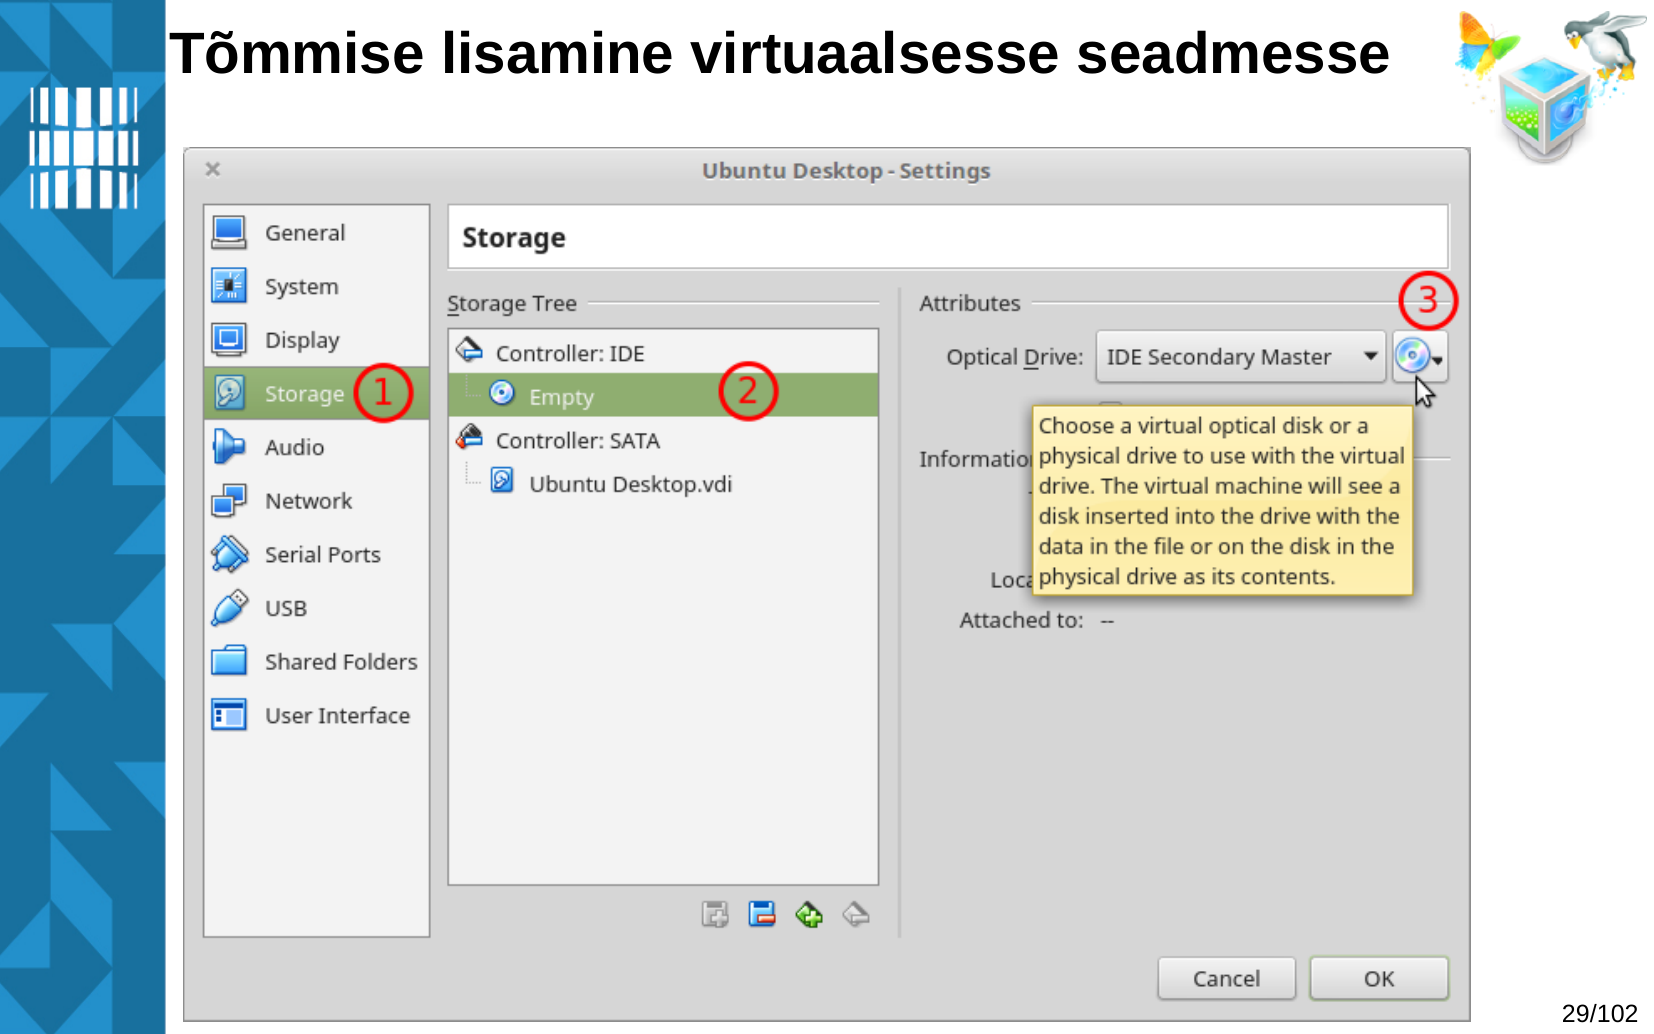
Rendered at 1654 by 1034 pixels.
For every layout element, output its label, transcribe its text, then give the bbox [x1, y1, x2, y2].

picture [183, 7, 1653, 1022]
title Tõmmise lisamine virtuaalsesse seadmesse [169, 11, 1571, 95]
